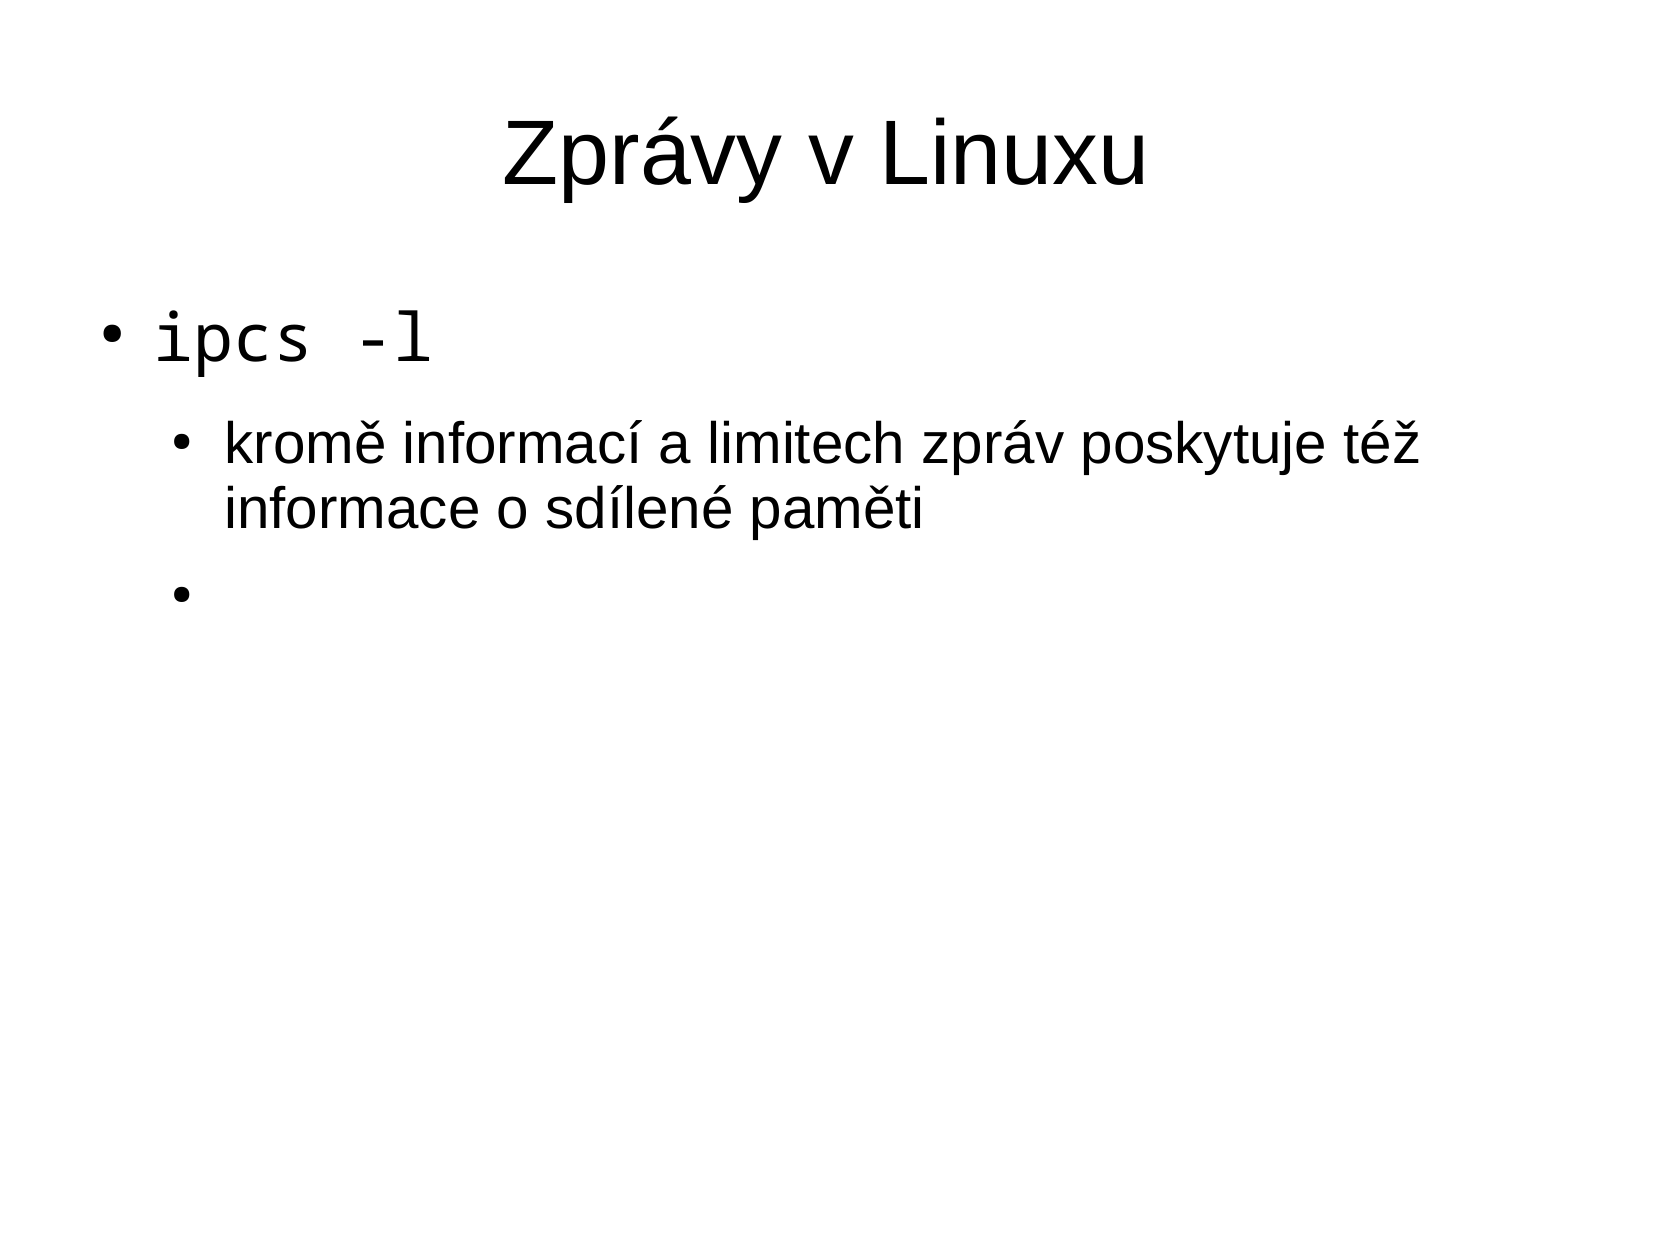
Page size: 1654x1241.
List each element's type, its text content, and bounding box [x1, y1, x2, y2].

list ipcs -l kromě informací a limitech zpráv poskytuje též informace o sdílené paměti [82, 290, 1571, 1010]
title Zprávy v Linuxu [82, 49, 1571, 257]
